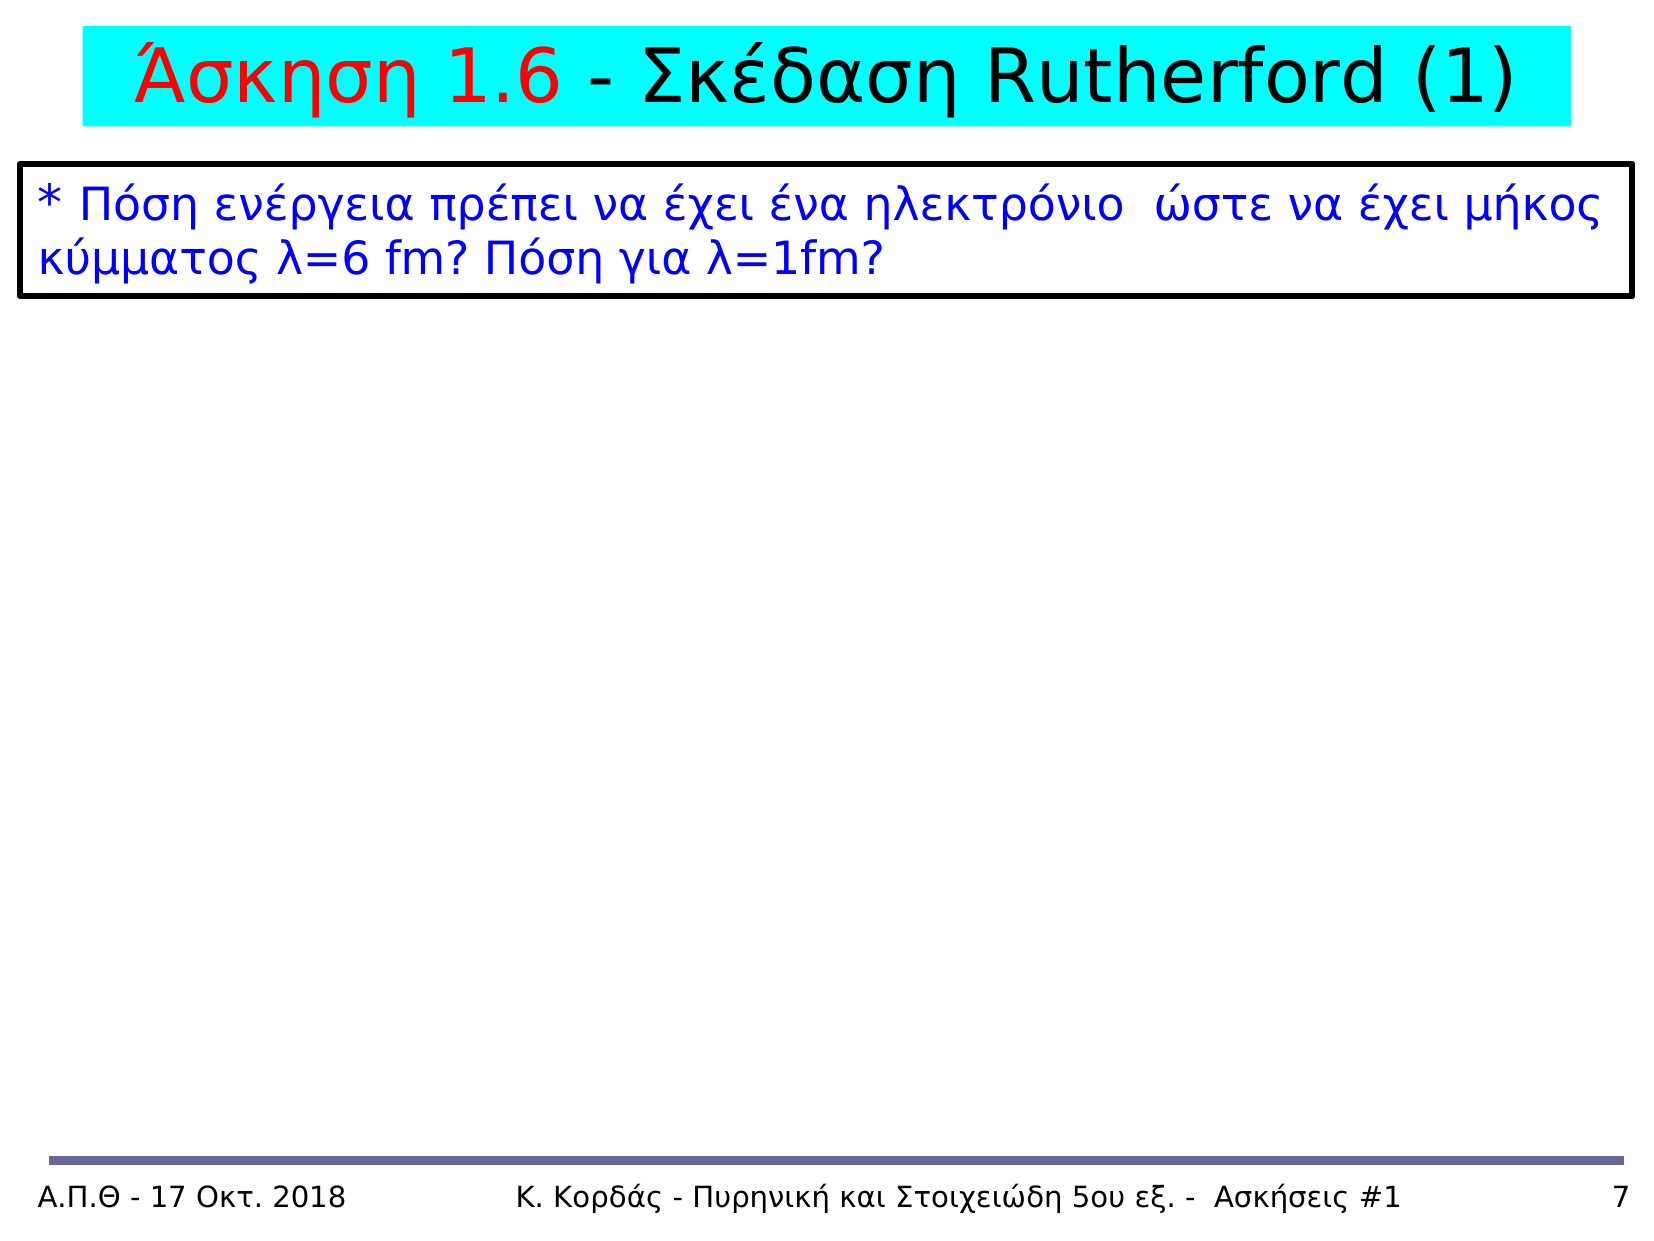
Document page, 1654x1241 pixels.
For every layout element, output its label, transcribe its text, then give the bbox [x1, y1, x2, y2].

title Άσκηση 1.6 - Σκέδαση Rutherford (1) [82, 25, 1571, 127]
text_box * Πόση ενέργεια πρέπει να έχει ένα ηλεκτρόνιο ώστε να έχει μήκος κύμματος λ=6 fm? Πόση για λ=1fm? [19, 163, 1633, 297]
